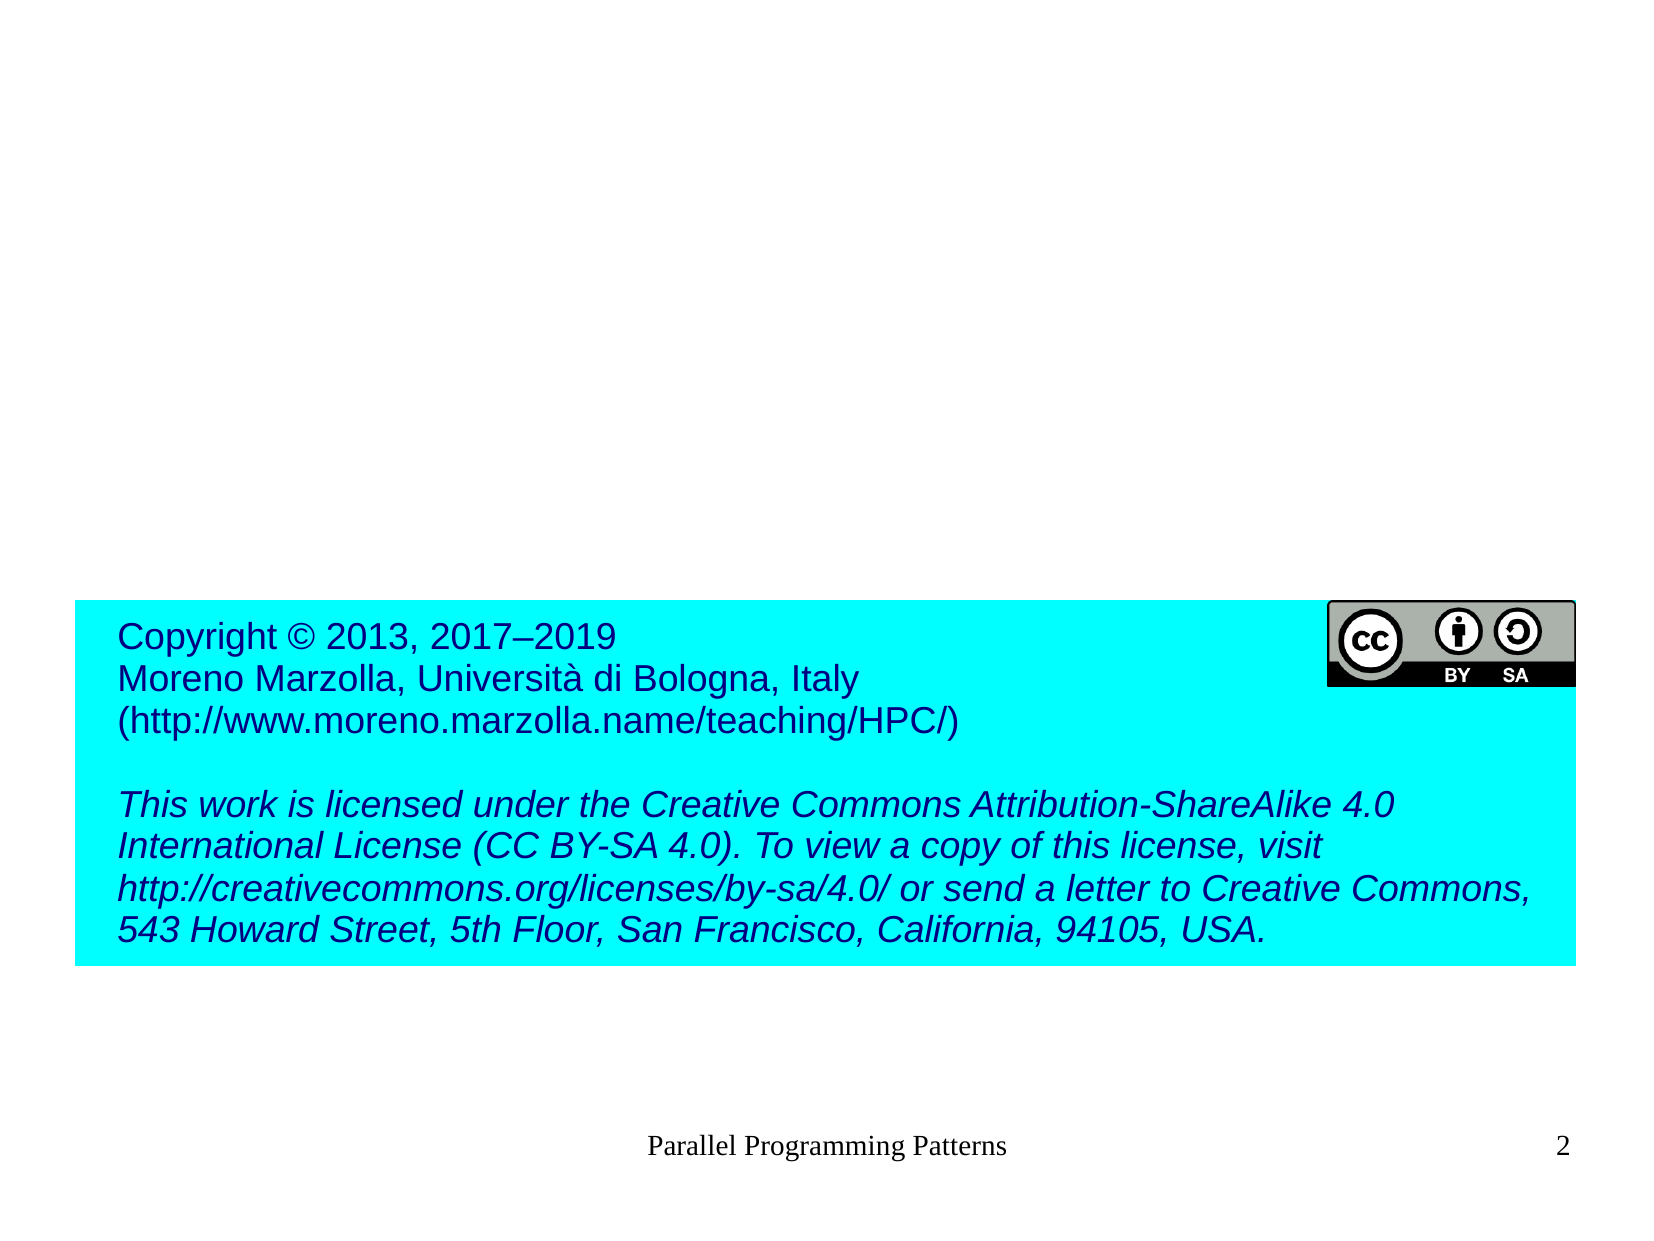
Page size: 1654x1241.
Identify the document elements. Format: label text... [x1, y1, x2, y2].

picture [1327, 600, 1576, 687]
text_box Copyright © 2013, 2017–2019 Moreno Marzolla, Università di Bologna, Italy (http://www.moreno.marzolla.name/teaching/HPC/) This work is licensed under the Creative Commons Attribution-ShareAlike 4.0 International License (CC BY-SA 4.0). To view a copy of this license, visit http://creativecommons.org/licenses/by-sa/4.0/ or send a letter to Creative Commons, 543 Howard Street, 5th Floor, San Francisco, California, 94105, USA. [75, 600, 1576, 966]
